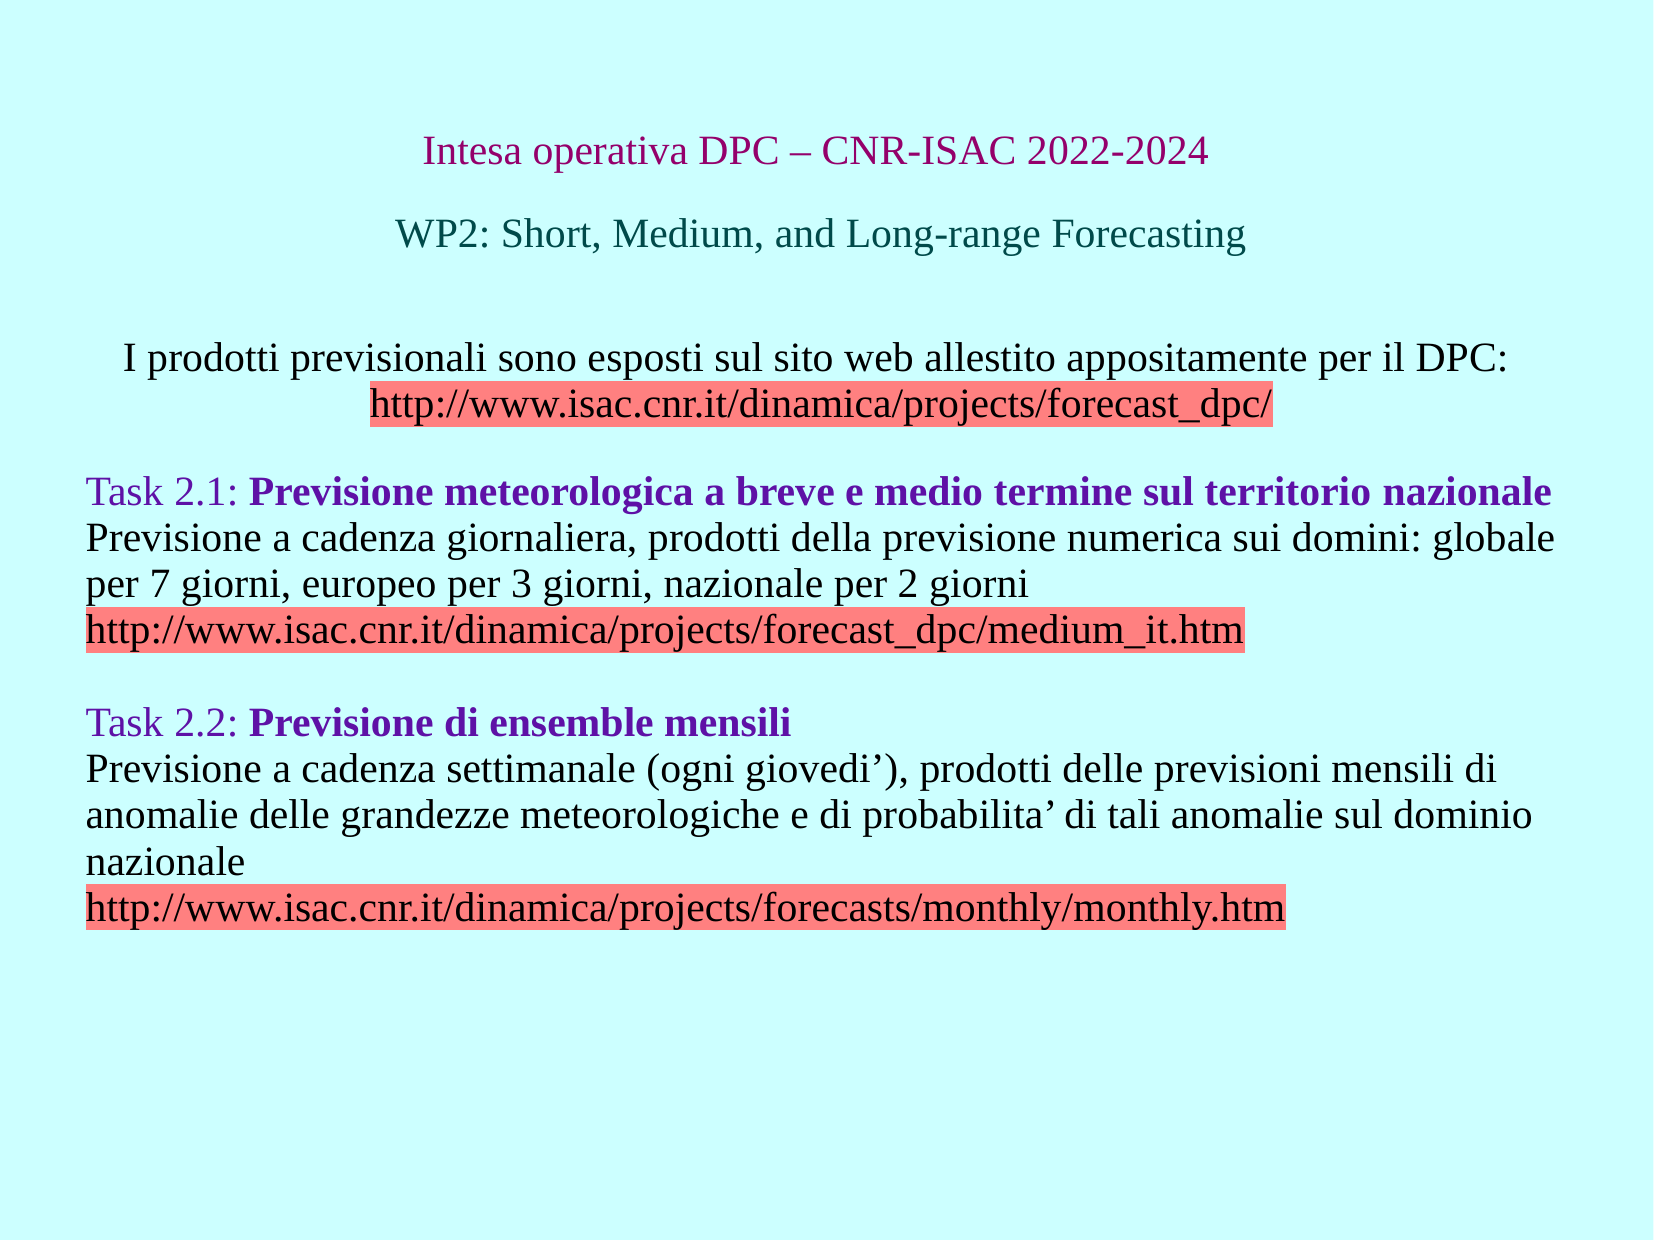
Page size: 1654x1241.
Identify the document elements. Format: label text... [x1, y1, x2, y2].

text_box Intesa operativa DPC – CNR-ISAC 2022-2024 WP2: Short, Medium, and Long-range Forecasting I prodotti previsionali sono esposti sul sito web allestito appositamente per il DPC: http://www.isac.cnr.it/dinamica/projects/forecast_dpc/ Task 2.1: Previsione meteorologica a breve e medio termine sul territorio nazionale Previsione a cadenza giornaliera, prodotti della previsione numerica sui domini: globale per 7 giorni, europeo per 3 giorni, nazionale per 2 giorni http://www.isac.cnr.it/dinamica/projects/forecast_dpc/medium_it.htm Task 2.2: Previsione di ensemble mensili Previsione a cadenza settimanale (ogni giovedi’), prodotti delle previsioni mensili di anomalie delle grandezze meteorologiche e di probabilita’ di tali anomalie sul dominio nazionale http://www.isac.cnr.it/dinamica/projects/forecasts/monthly/monthly.htm [70, 125, 1607, 997]
